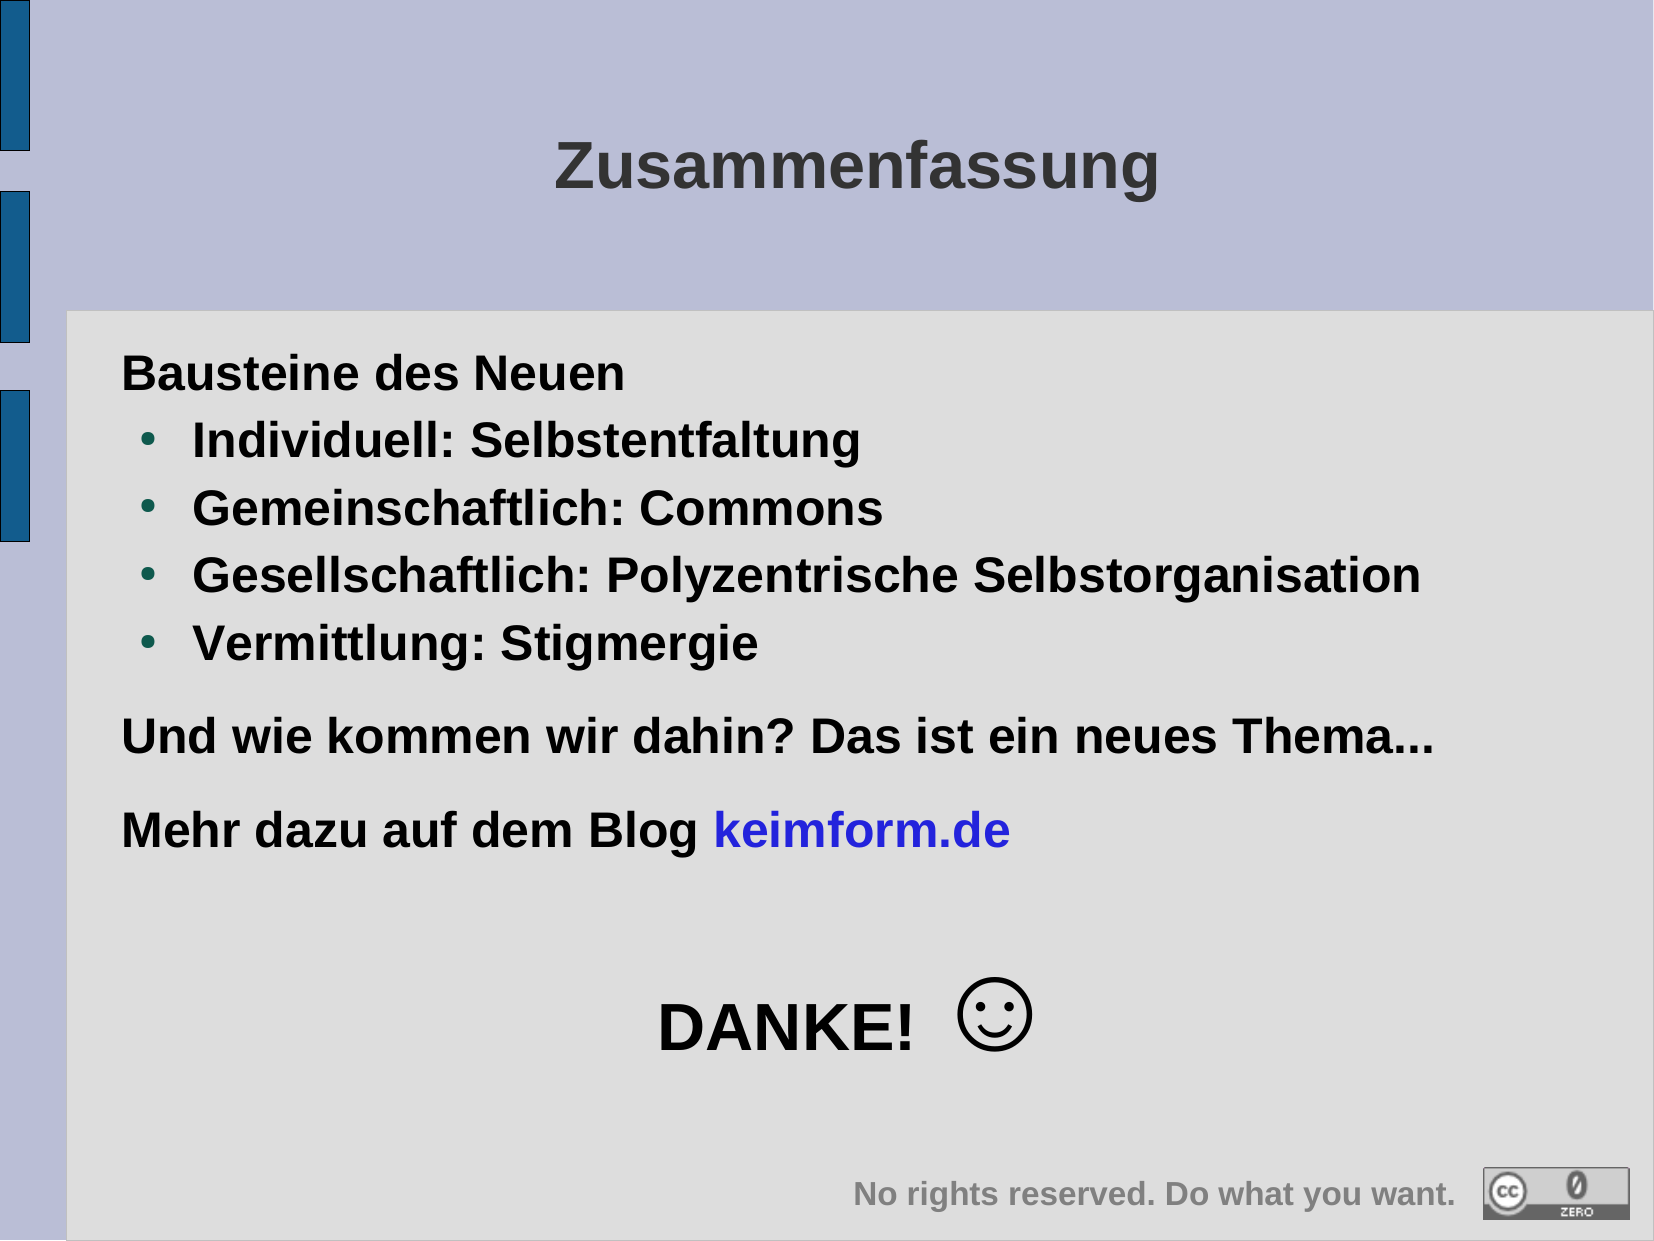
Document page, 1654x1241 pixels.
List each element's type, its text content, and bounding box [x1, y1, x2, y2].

list Bausteine des Neuen Individuell: Selbstentfaltung Gemeinschaftlich: Commons Gesellschaftlich: Polyzentrische Selbstorganisation Vermittlung: Stigmergie Und wie kommen wir dahin? Das ist ein neues Thema... Mehr dazu auf dem Blog keimform.de DANKE! ☺ [121, 344, 1595, 1152]
picture [1483, 1167, 1630, 1220]
title Zusammenfassung [121, 61, 1595, 269]
text_box No rights reserved. Do what you want. [838, 1167, 1477, 1220]
